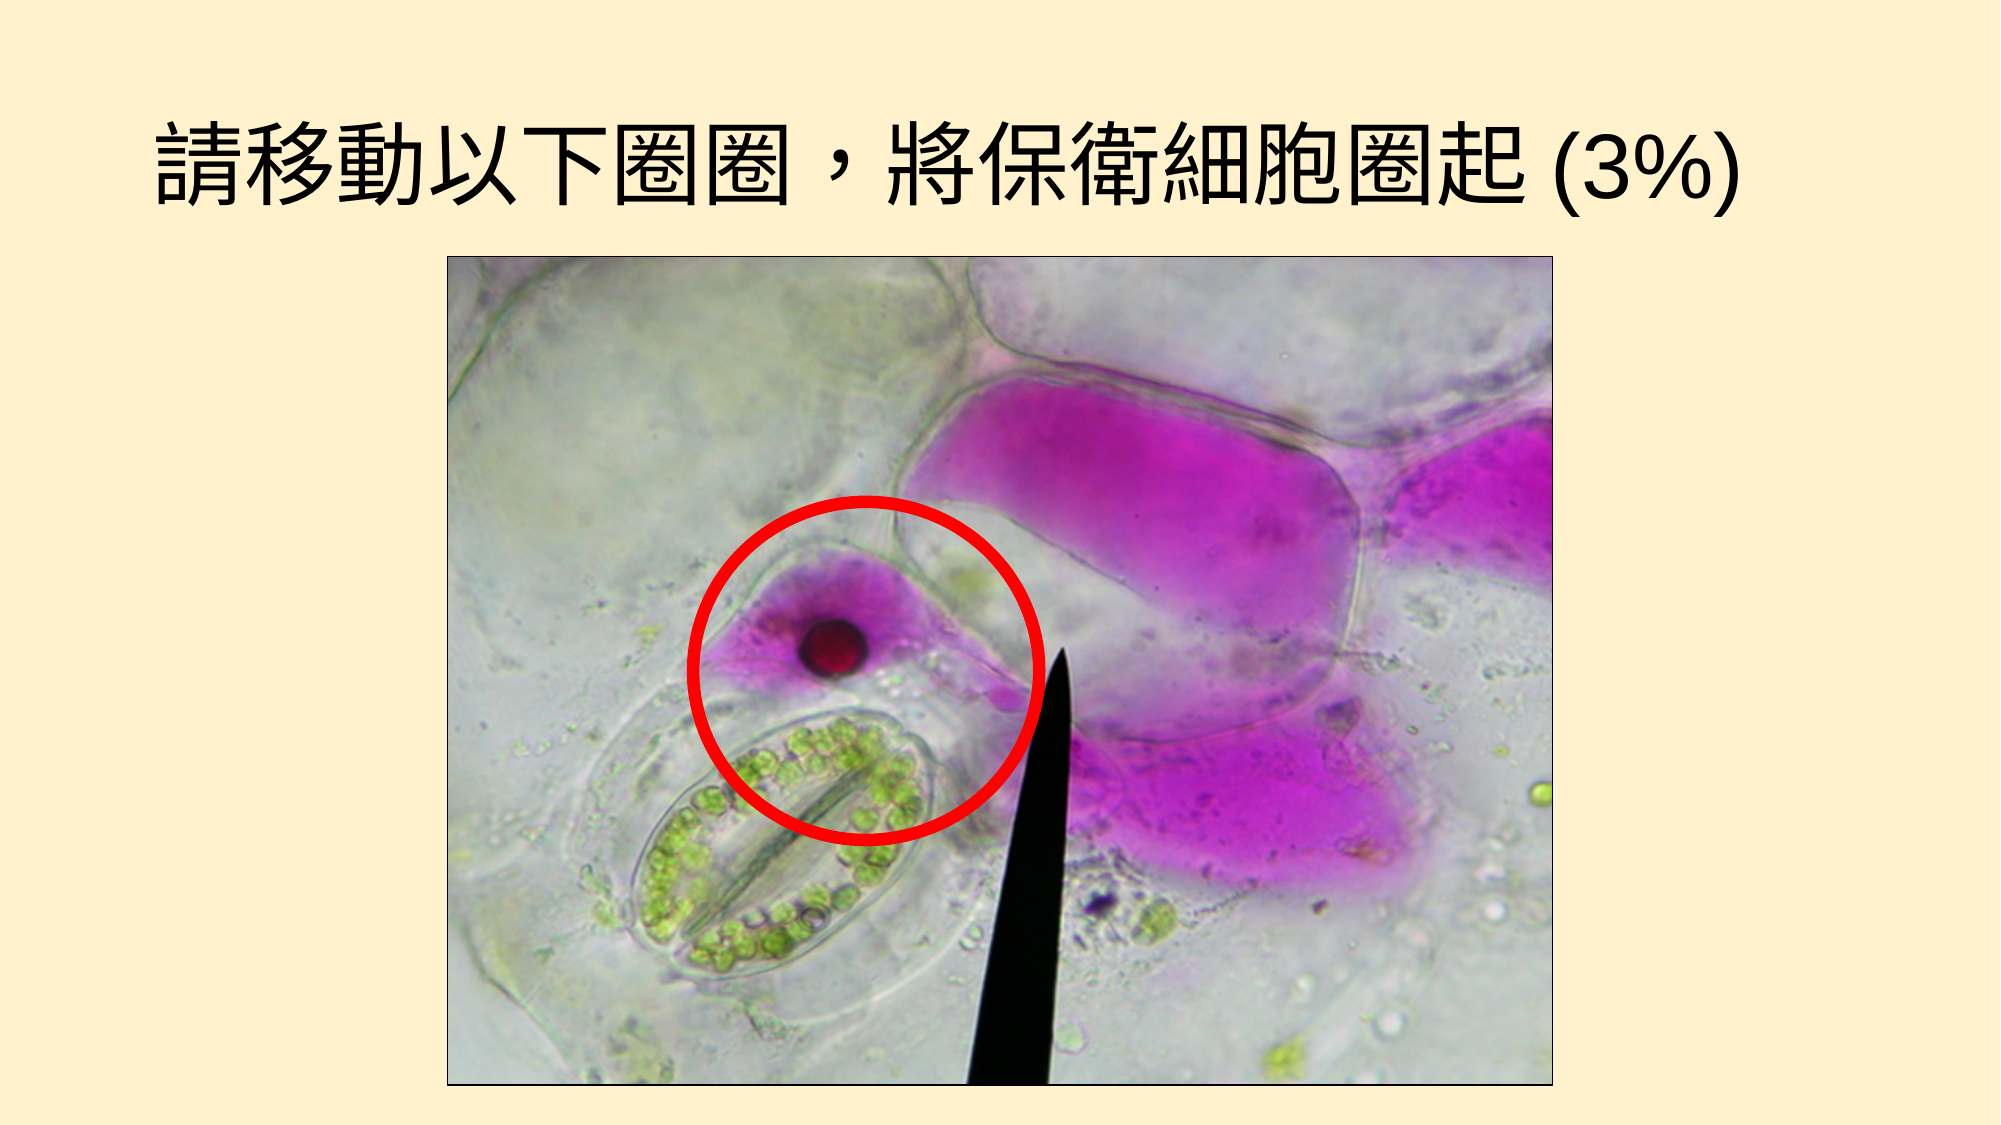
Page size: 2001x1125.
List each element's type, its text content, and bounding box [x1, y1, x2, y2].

title 請移動以下圈圈，將保衛細胞圈起(3%) [137, 59, 1863, 278]
picture [448, 257, 1552, 1085]
